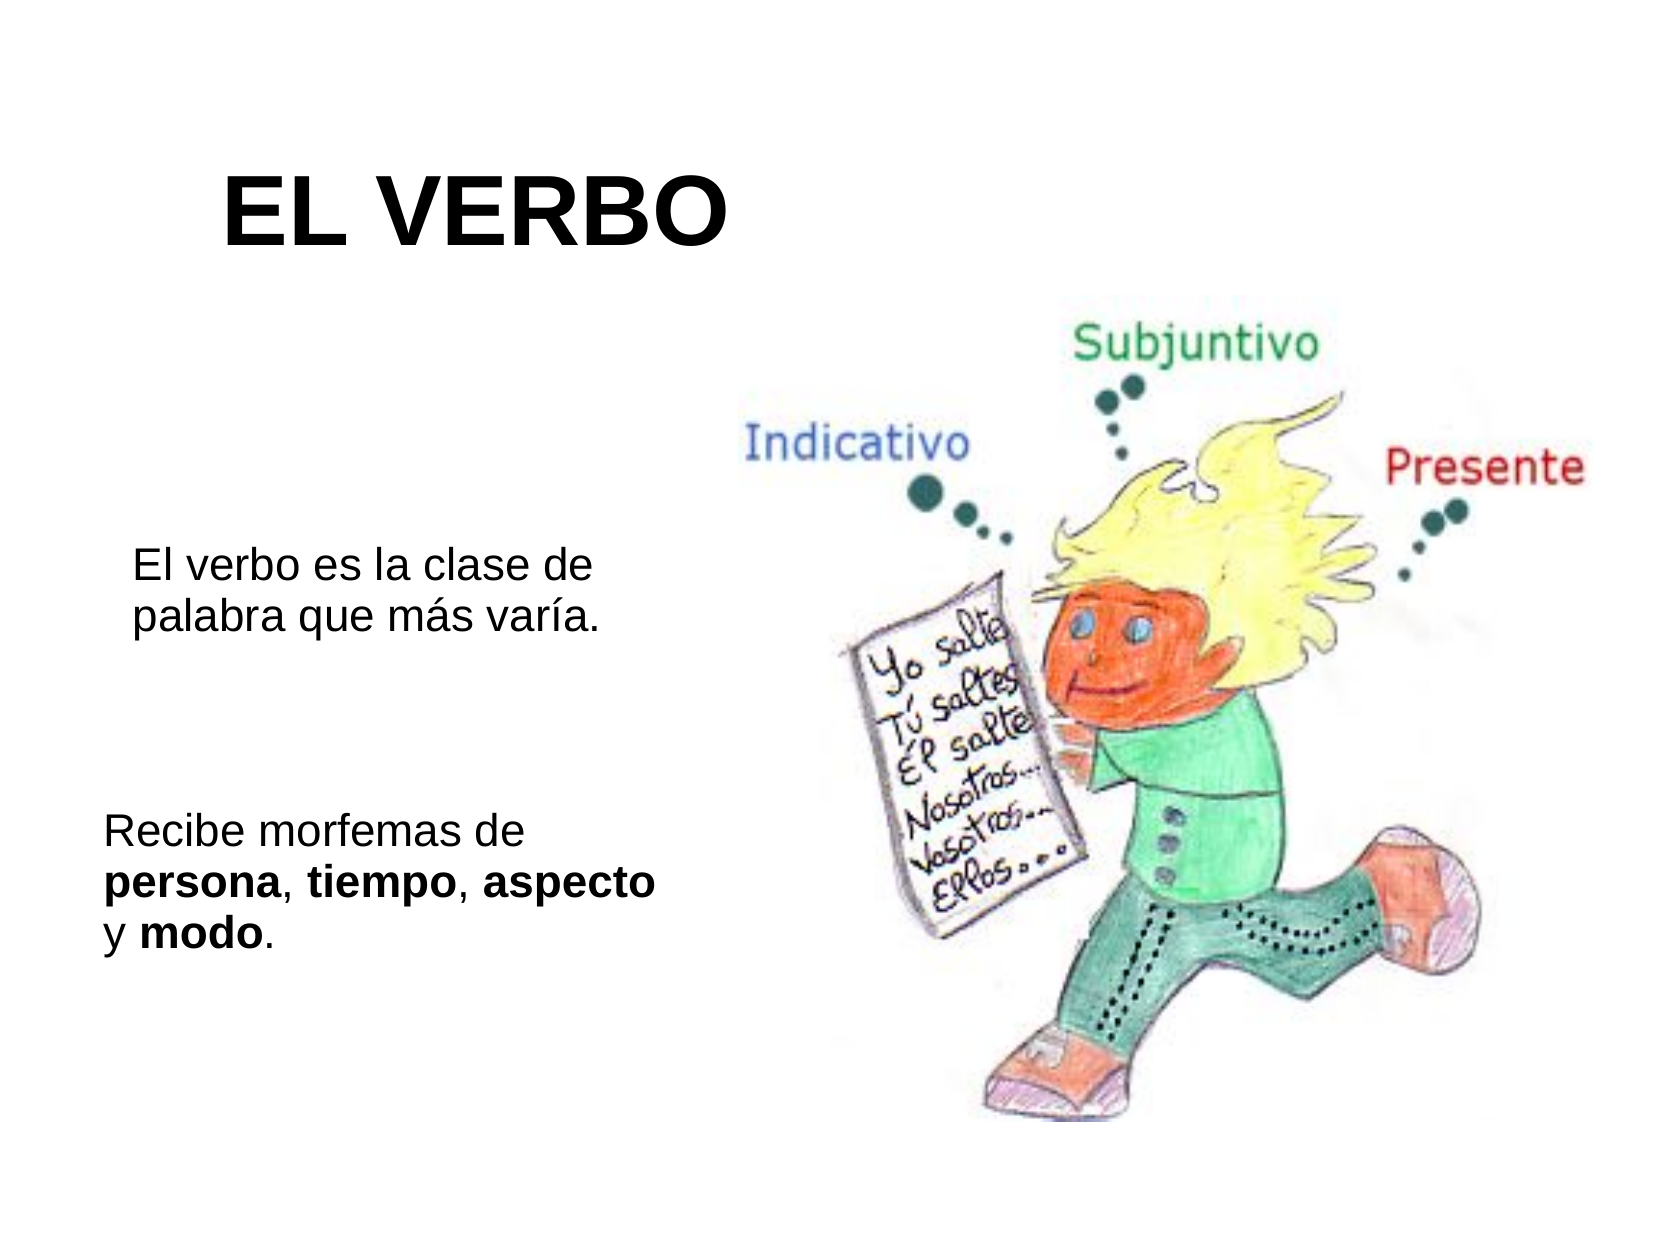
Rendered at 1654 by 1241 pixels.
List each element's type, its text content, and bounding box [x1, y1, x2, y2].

picture [738, 295, 1595, 1123]
text_box El verbo es la clase de palabra que más varía. [118, 531, 768, 649]
text_box EL VERBO [206, 147, 1123, 275]
text_box Recibe morfemas de persona, tiempo, aspecto y modo. [88, 797, 680, 969]
